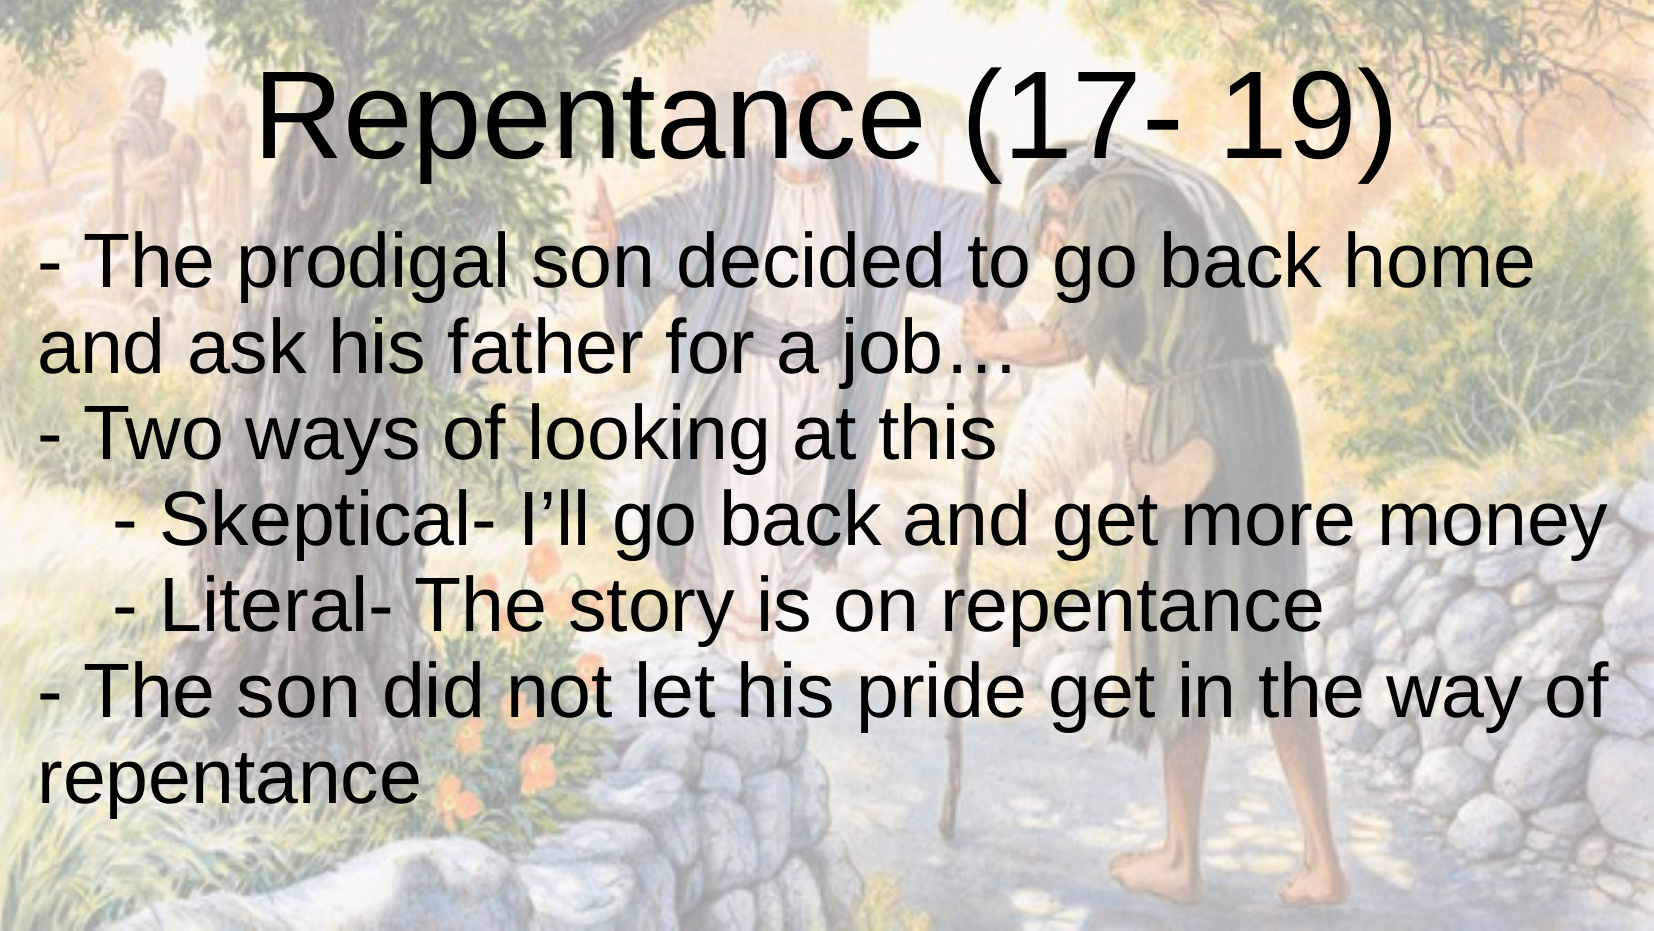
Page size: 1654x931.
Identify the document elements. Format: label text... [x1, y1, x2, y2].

picture [0, 0, 1654, 931]
title Repentance (17- 19) [82, 37, 1571, 193]
subtitle - The prodigal son decided to go back home and ask his father for a job… - Two ways of looking at this - Skeptical- I’ll go back and get more money - Literal- The story is on repentance - The son did not let his pride get in the way of repentance [37, 217, 1613, 901]
